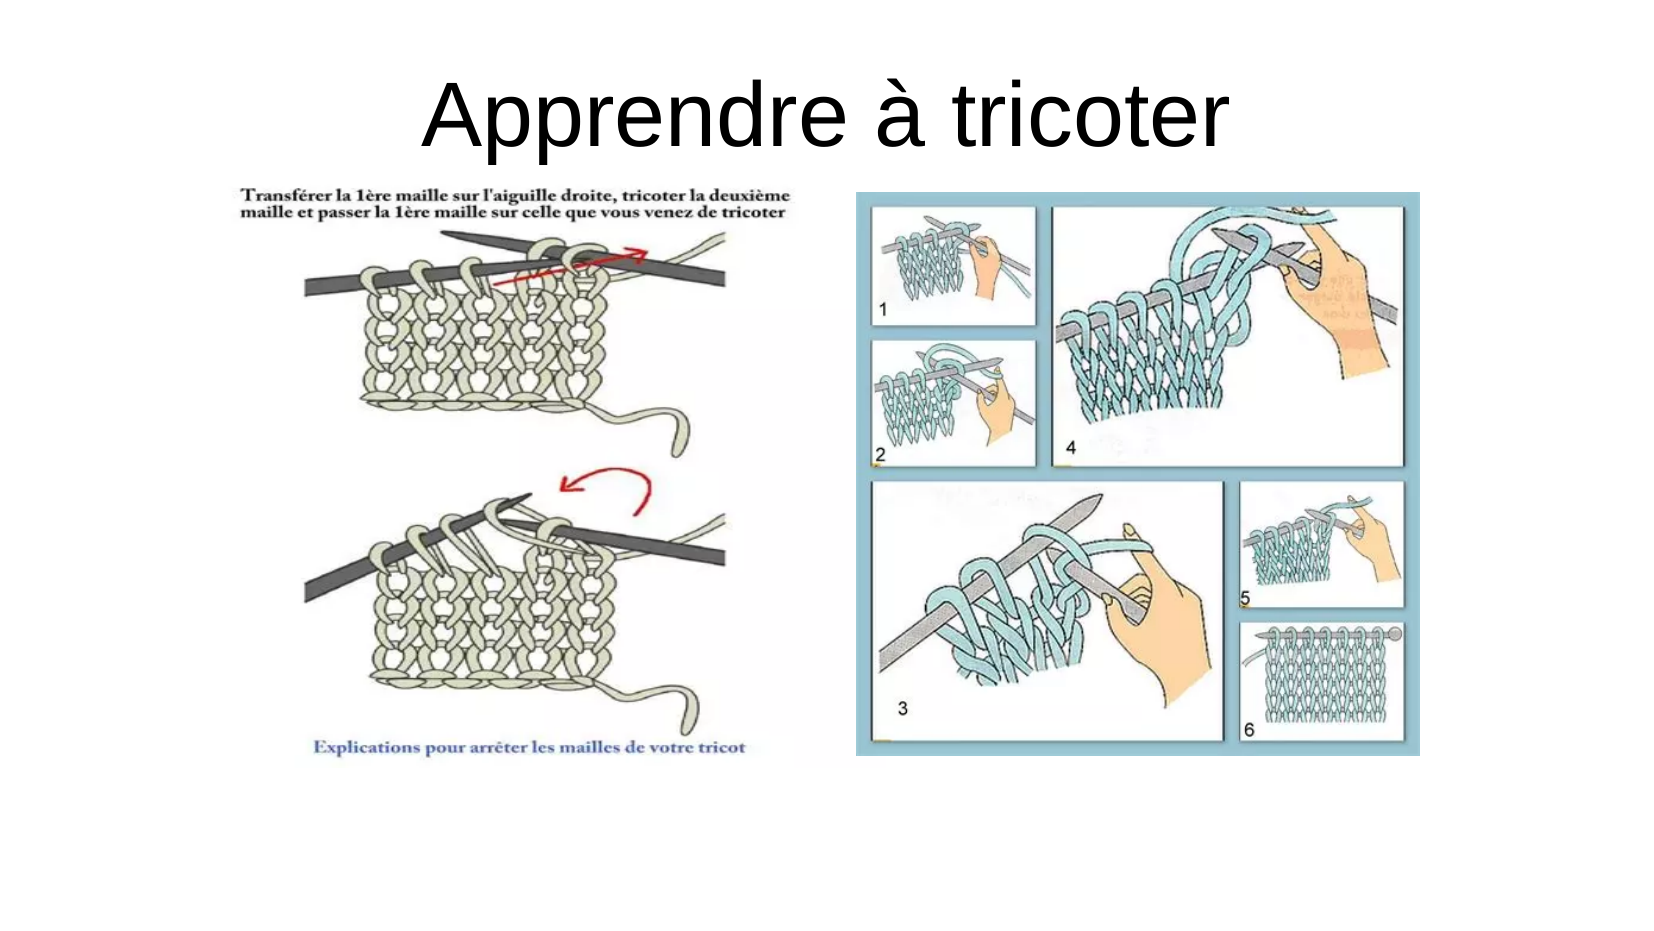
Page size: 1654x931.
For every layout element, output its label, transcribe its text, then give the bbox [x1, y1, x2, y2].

title Apprendre à tricoter [82, 37, 1571, 193]
picture [145, 168, 1420, 768]
